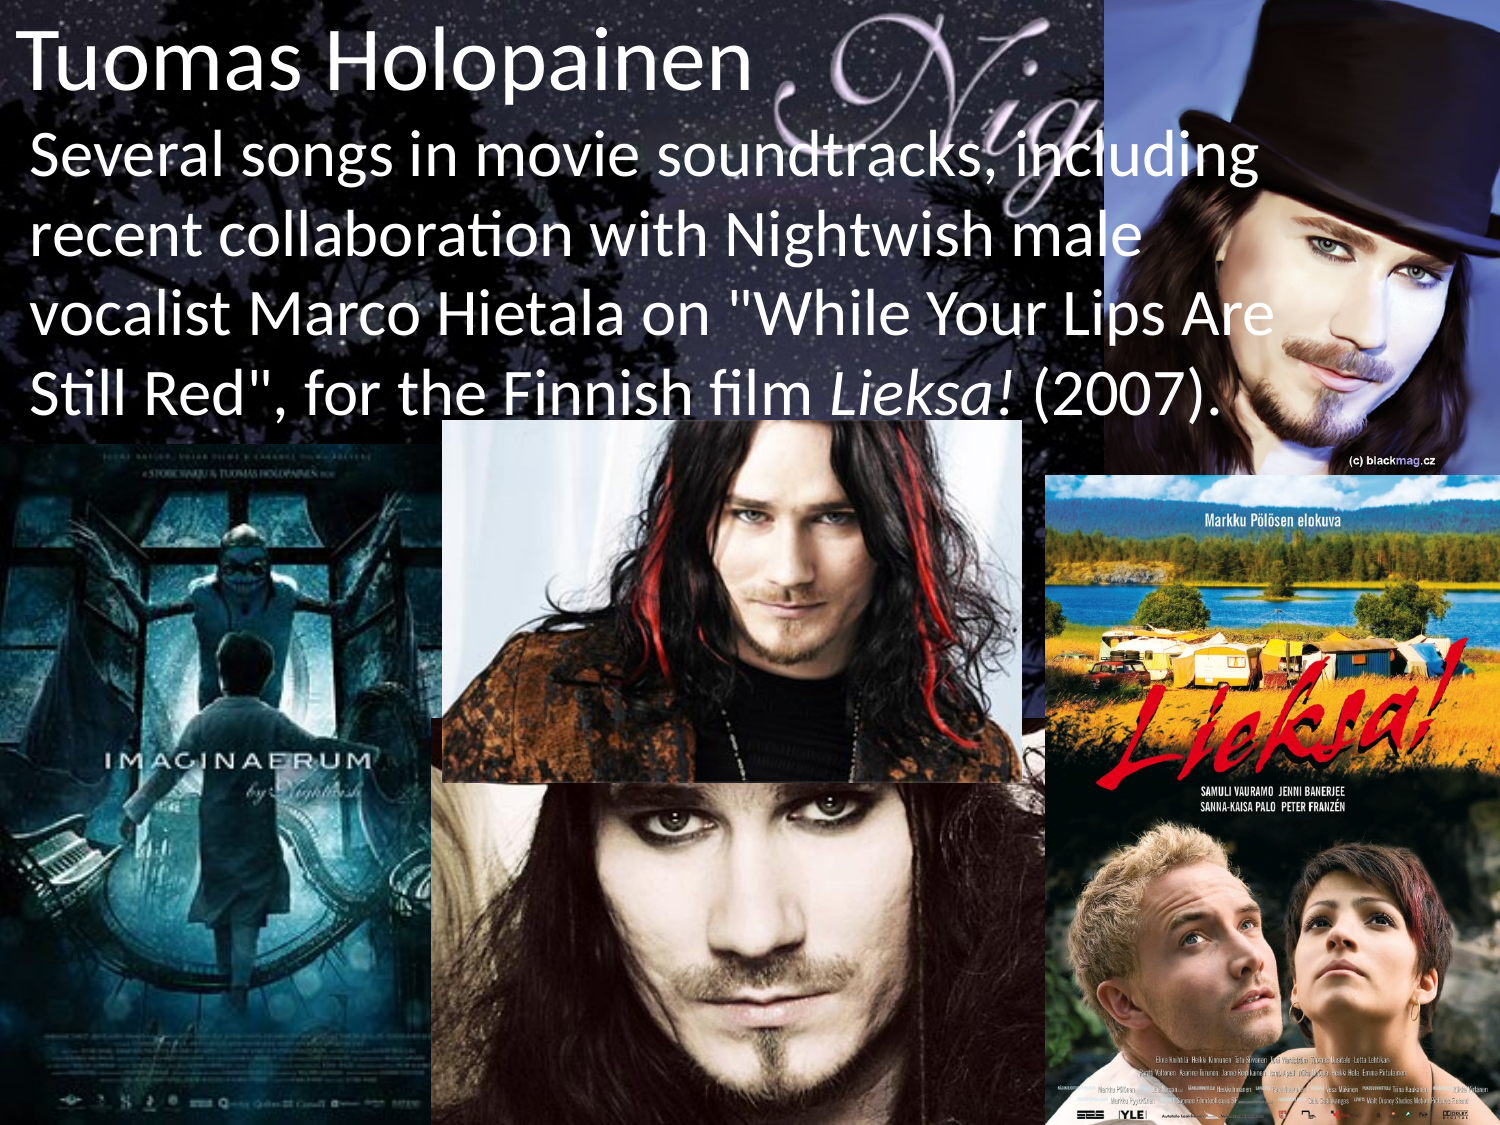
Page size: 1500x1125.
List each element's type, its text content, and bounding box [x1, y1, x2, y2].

list Several songs in movie soundtracks, including recent collaboration with Nightwish male vocalist Marco Hietala on "While Your Lips Are Still Red", for the Finnish film Lieksa! (2007). [0, 101, 1343, 718]
picture [0, 0, 1500, 1125]
title Tuomas Holopainen [0, 0, 1350, 148]
